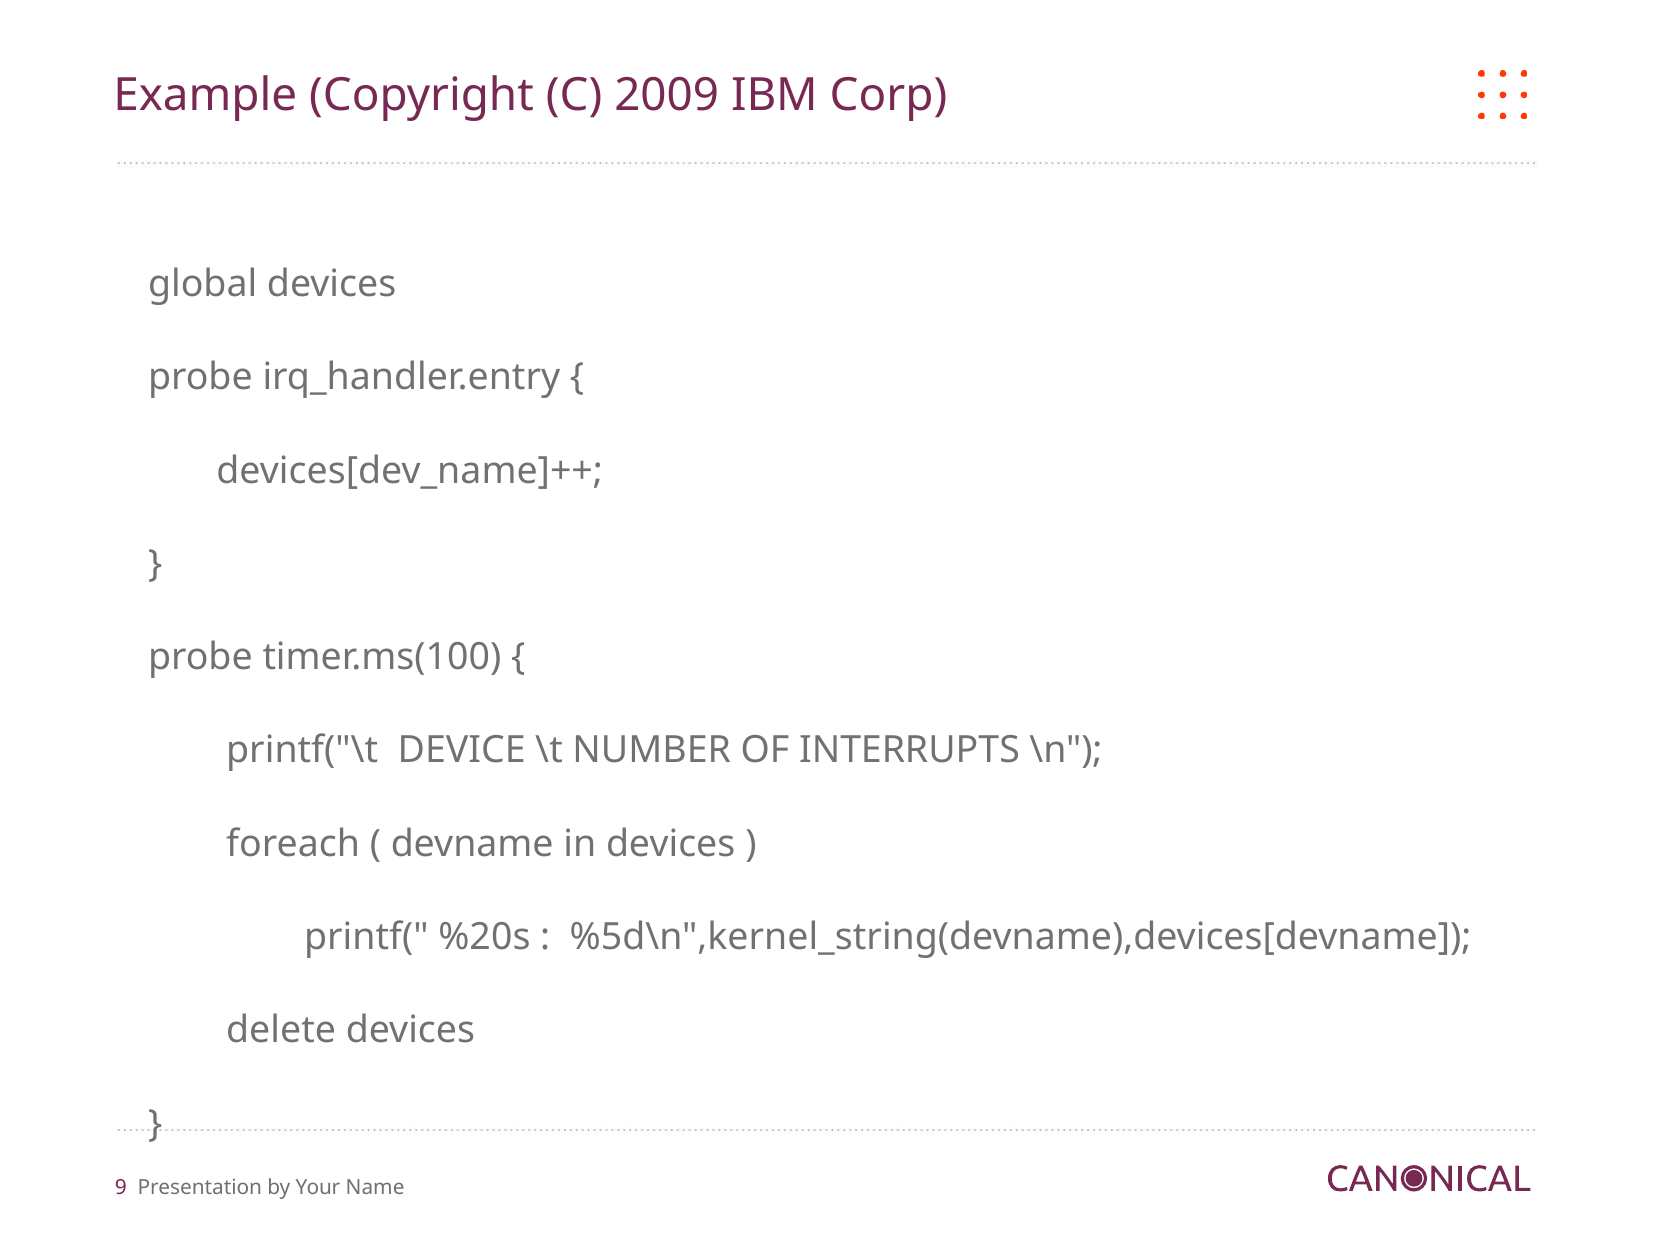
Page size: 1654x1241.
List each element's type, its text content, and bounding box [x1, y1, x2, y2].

picture [116, 160, 1539, 168]
title Example (Copyright (C) 2009 IBM Corp) [113, 64, 1382, 122]
picture [116, 1128, 154, 1135]
picture [157, 1128, 1539, 1135]
text_box global devices probe irq_handler.entry { devices[dev_name]++; } probe timer.ms(100) { printf("\t DEVICE \t NUMBER OF INTERRUPTS \n"); foreach ( devname in devices ) printf(" %20s : %5d\n",kernel_string(devname),devices[devname]); delete devices } [103, 236, 1558, 1032]
picture [1478, 70, 1527, 119]
